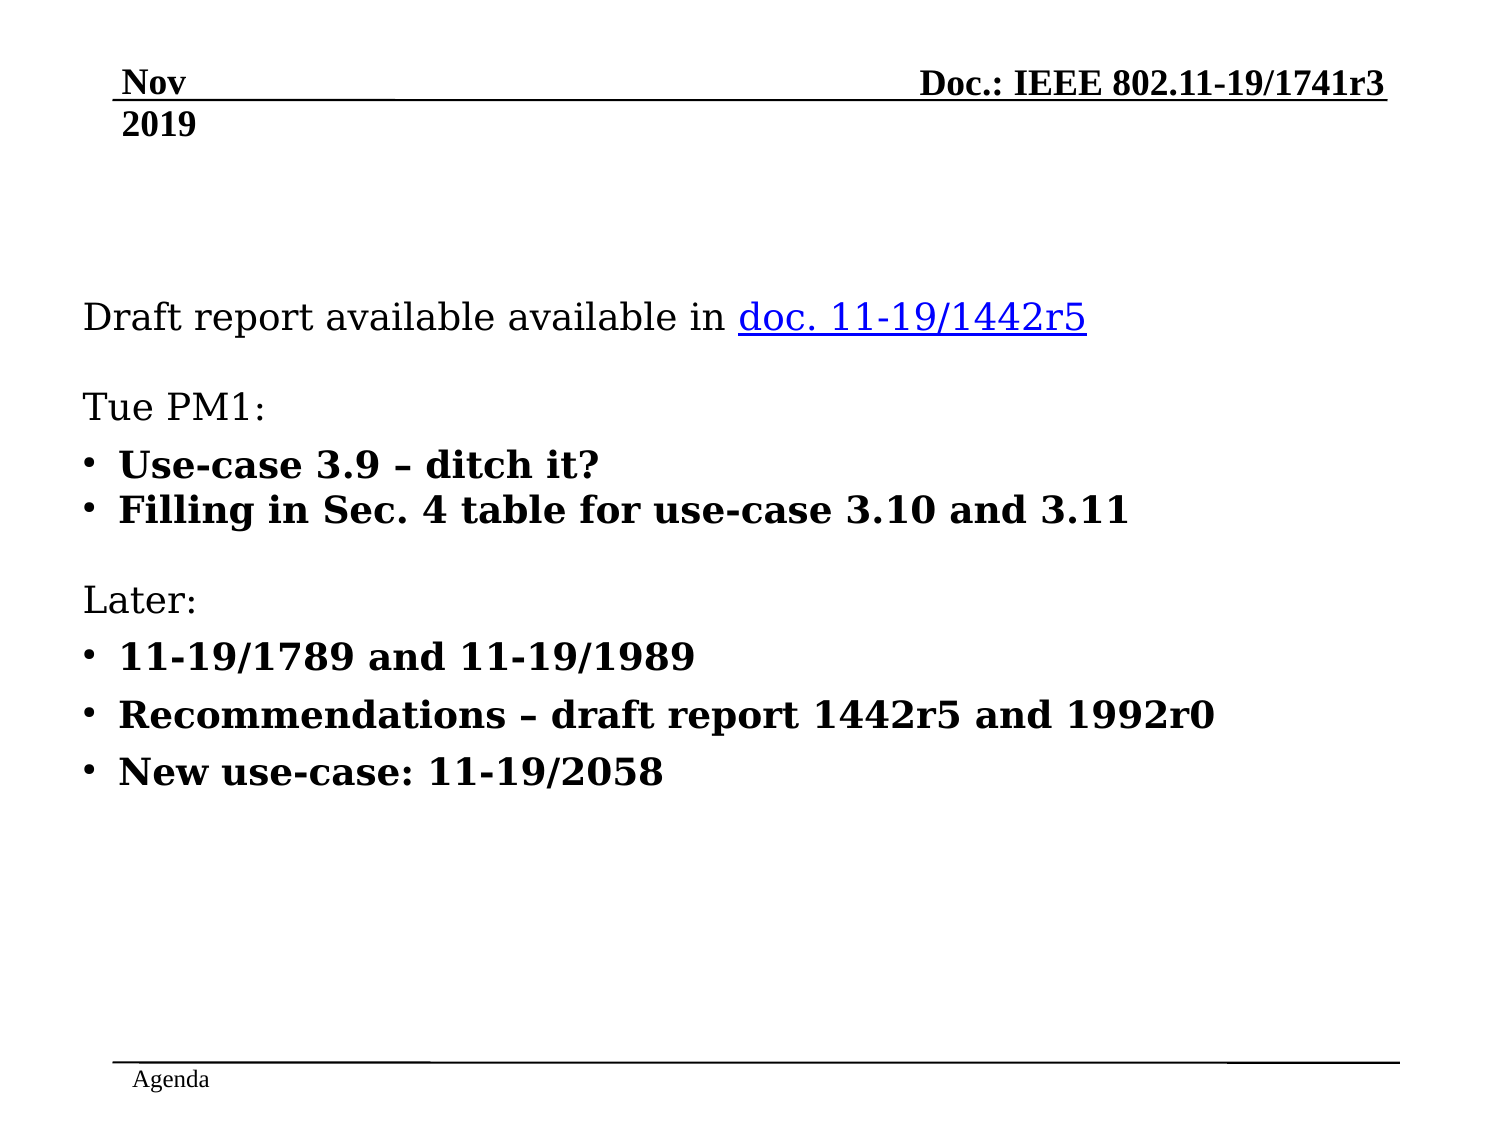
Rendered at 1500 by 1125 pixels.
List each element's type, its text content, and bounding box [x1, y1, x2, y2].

text_box Nov 2019 [106, 53, 284, 107]
text_box Draft report available available in doc. 11-19/1442r5 Tue PM1: Use-case 3.9 – ditch it? Filling in Sec. 4 table for use-case 3.10 and 3.11 Later: 11-19/1789 and 11-19/1989 Recommendations – draft report 1442r5 and 1992r0 New use-case: 11-19/2058 [82, 293, 1433, 794]
